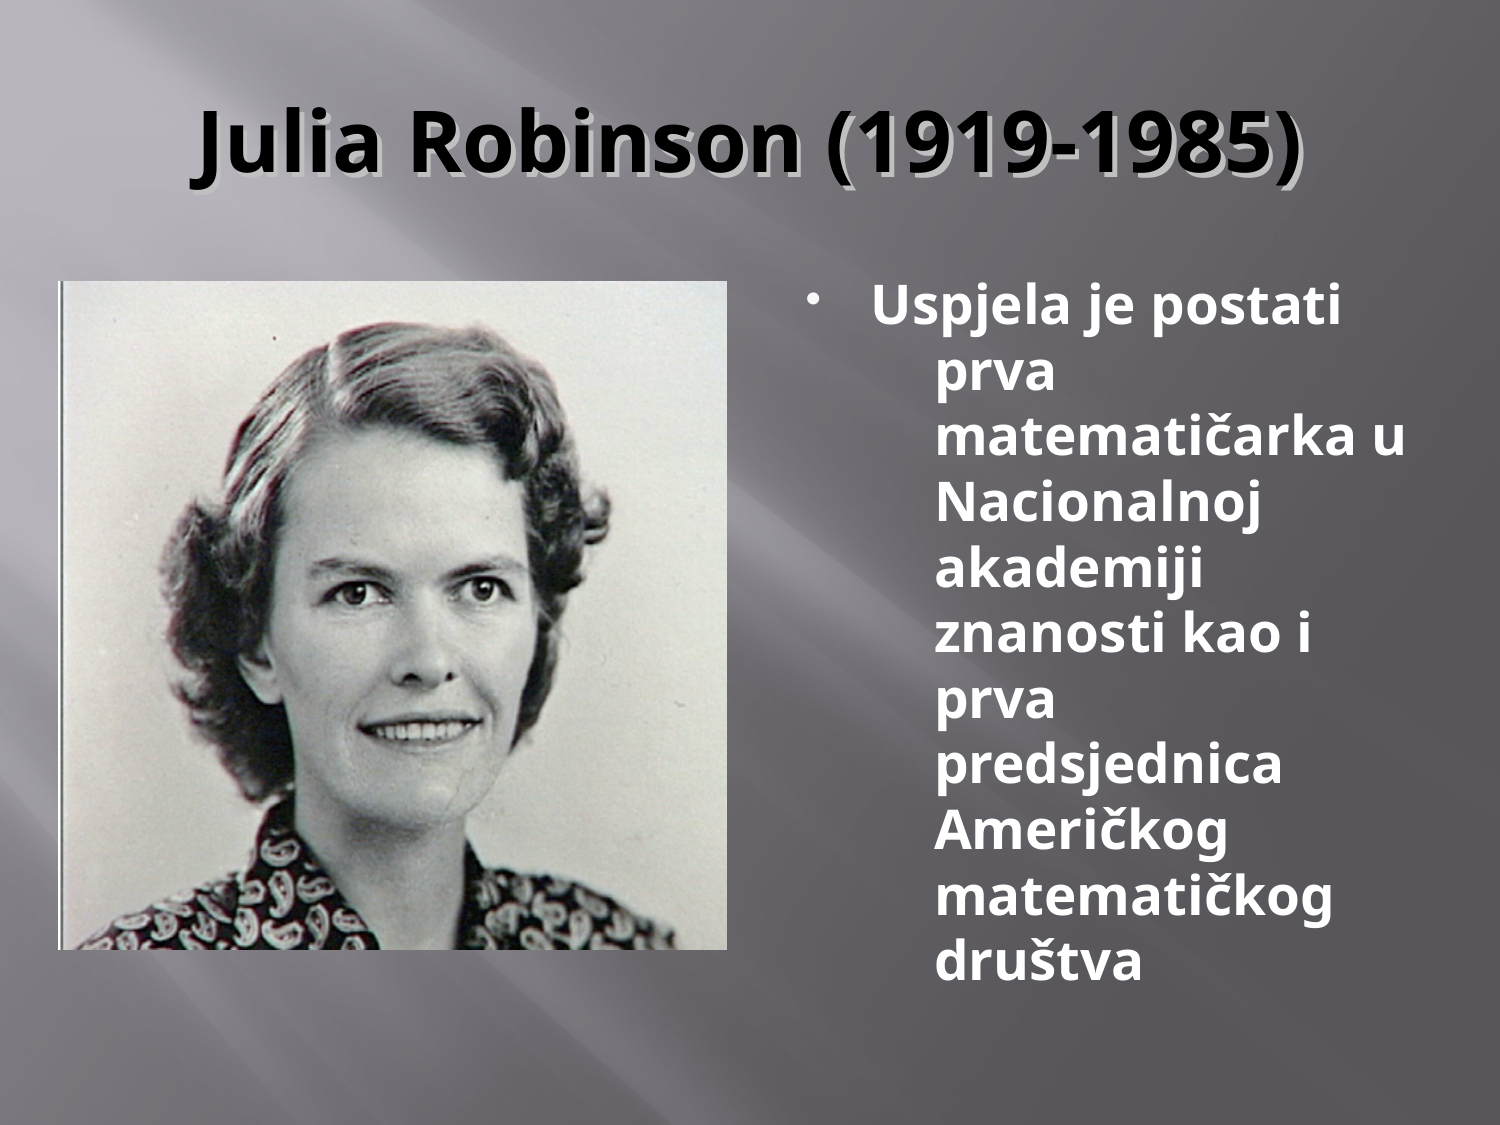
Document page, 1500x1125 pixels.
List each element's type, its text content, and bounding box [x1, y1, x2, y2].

picture [58, 281, 727, 950]
list Uspjela je postati prva matematičarka u Nacionalnoj akademiji znanosti kao i prva predsjednica Američkog matematičkog društva [750, 262, 1426, 1005]
title Julia Robinson (1919-1985) [75, 45, 1426, 233]
